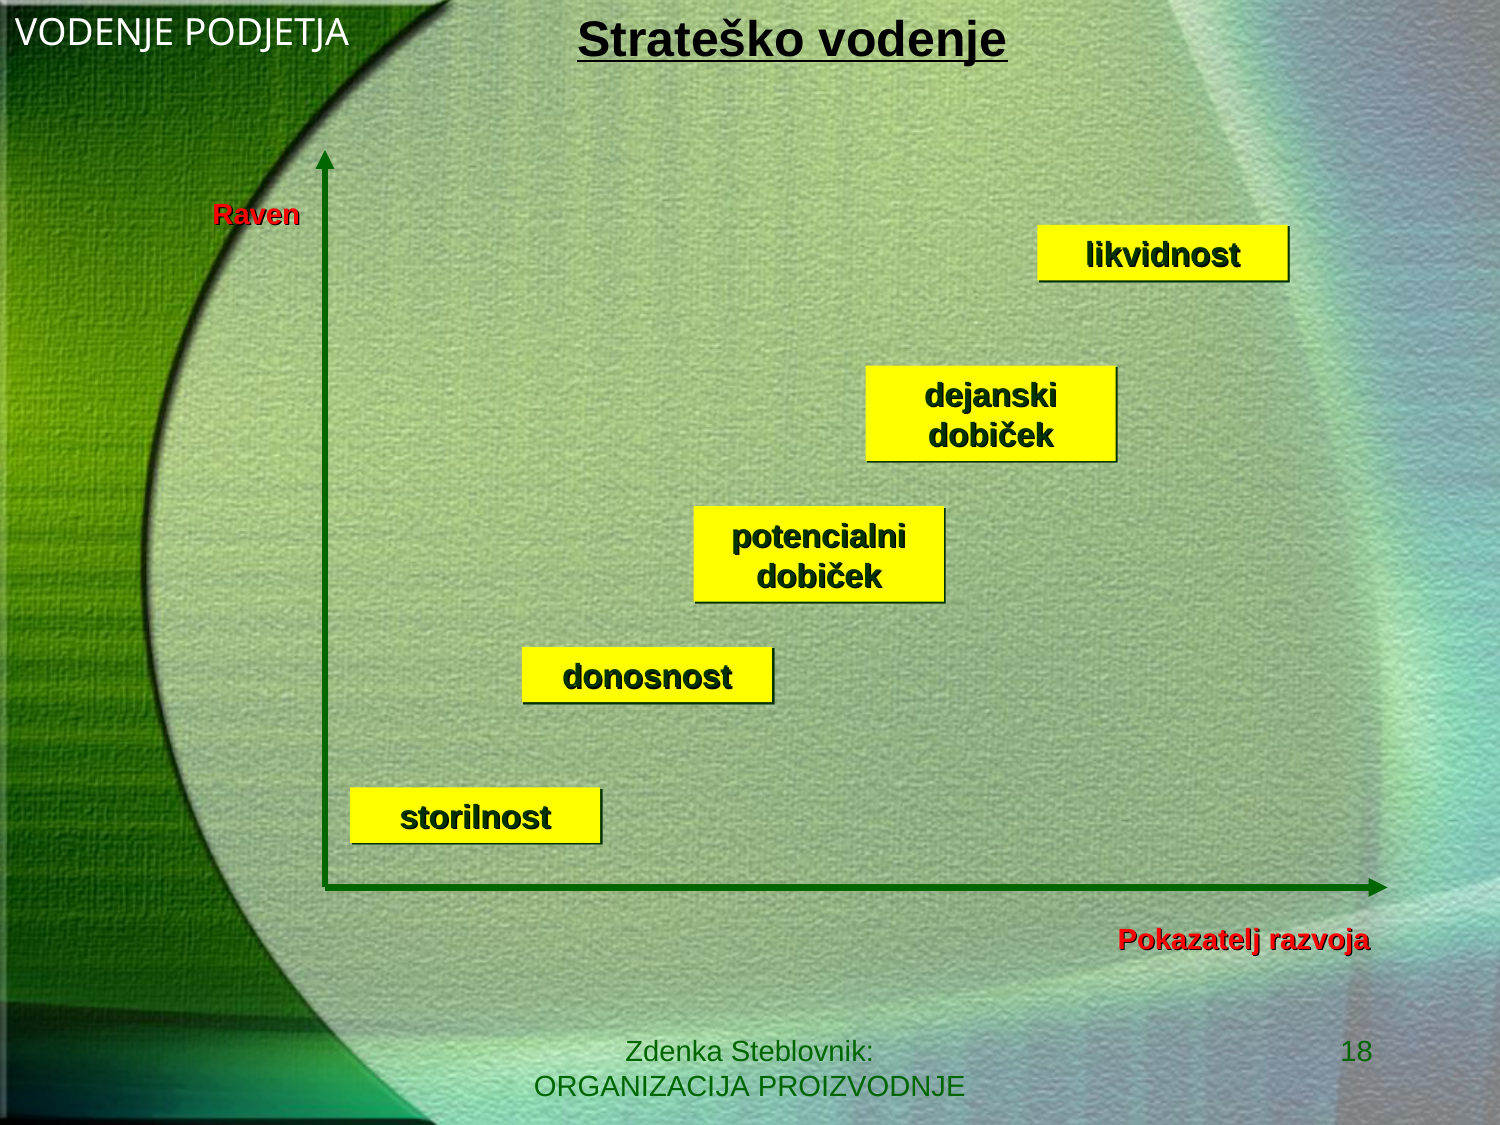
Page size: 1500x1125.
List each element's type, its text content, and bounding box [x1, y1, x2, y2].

picture [0, 0, 1500, 1125]
text_box Strateško vodenje [562, 24, 1338, 71]
text_box Raven [174, 187, 338, 238]
text_box likvidnost [1037, 224, 1288, 281]
text_box dejanski dobiček [865, 365, 1116, 461]
text_box storilnost [349, 787, 601, 843]
text_box VODENJE PODJETJA [0, 0, 475, 61]
text_box Zdenka Steblovnik: ORGANIZACIJA PROIZVODNJE [512, 1025, 988, 1101]
text_box Pokazatelj razvoja [1074, 912, 1413, 963]
text_box <number> [1074, 1025, 1388, 1101]
text_box donosnost [521, 646, 772, 703]
text_box potencialni dobiček [693, 506, 944, 602]
